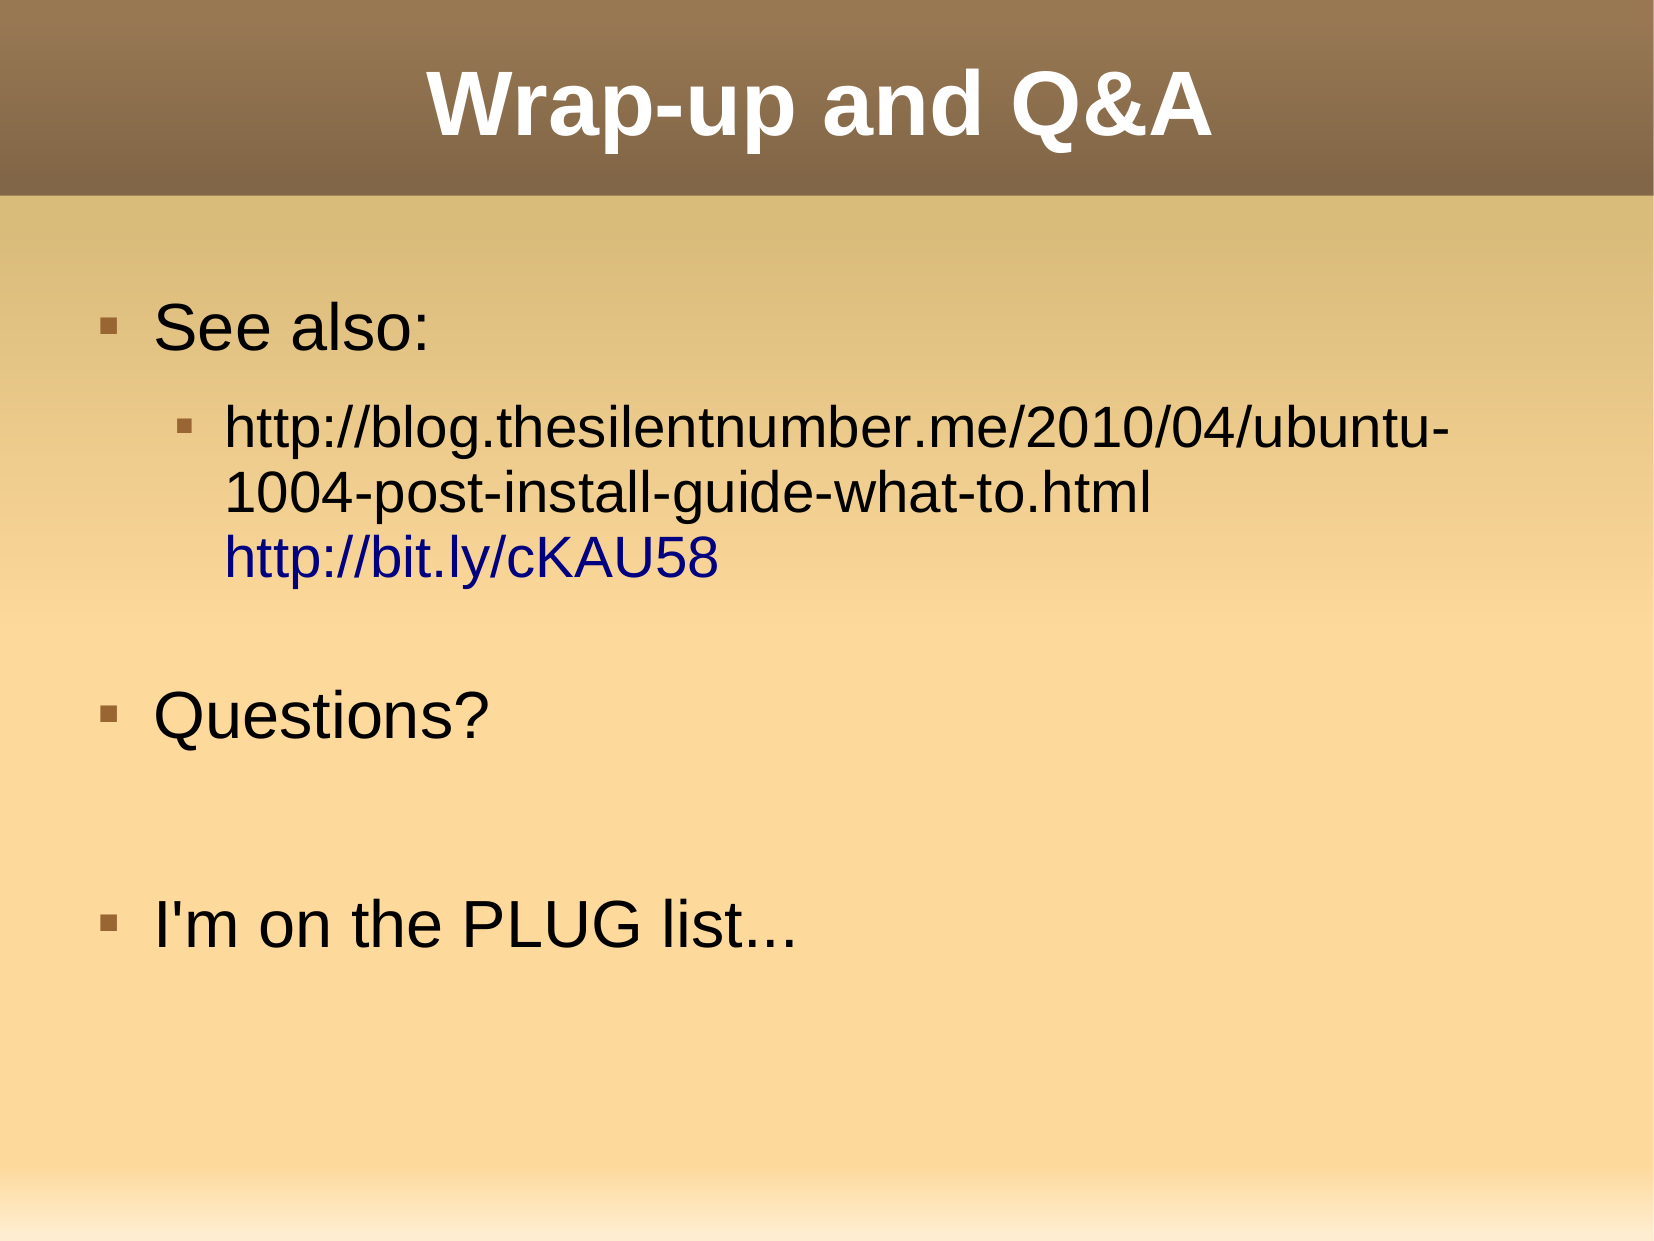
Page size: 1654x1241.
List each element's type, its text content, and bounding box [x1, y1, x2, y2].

picture [0, 0, 1654, 1241]
title Wrap-up and Q&A [76, 0, 1565, 208]
list See also: http://blog.thesilentnumber.me/2010/04/ubuntu-1004-post-install-guide-what-to.html http://bit.ly/cKAU58 Questions? I'm on the PLUG list... [82, 290, 1571, 1094]
